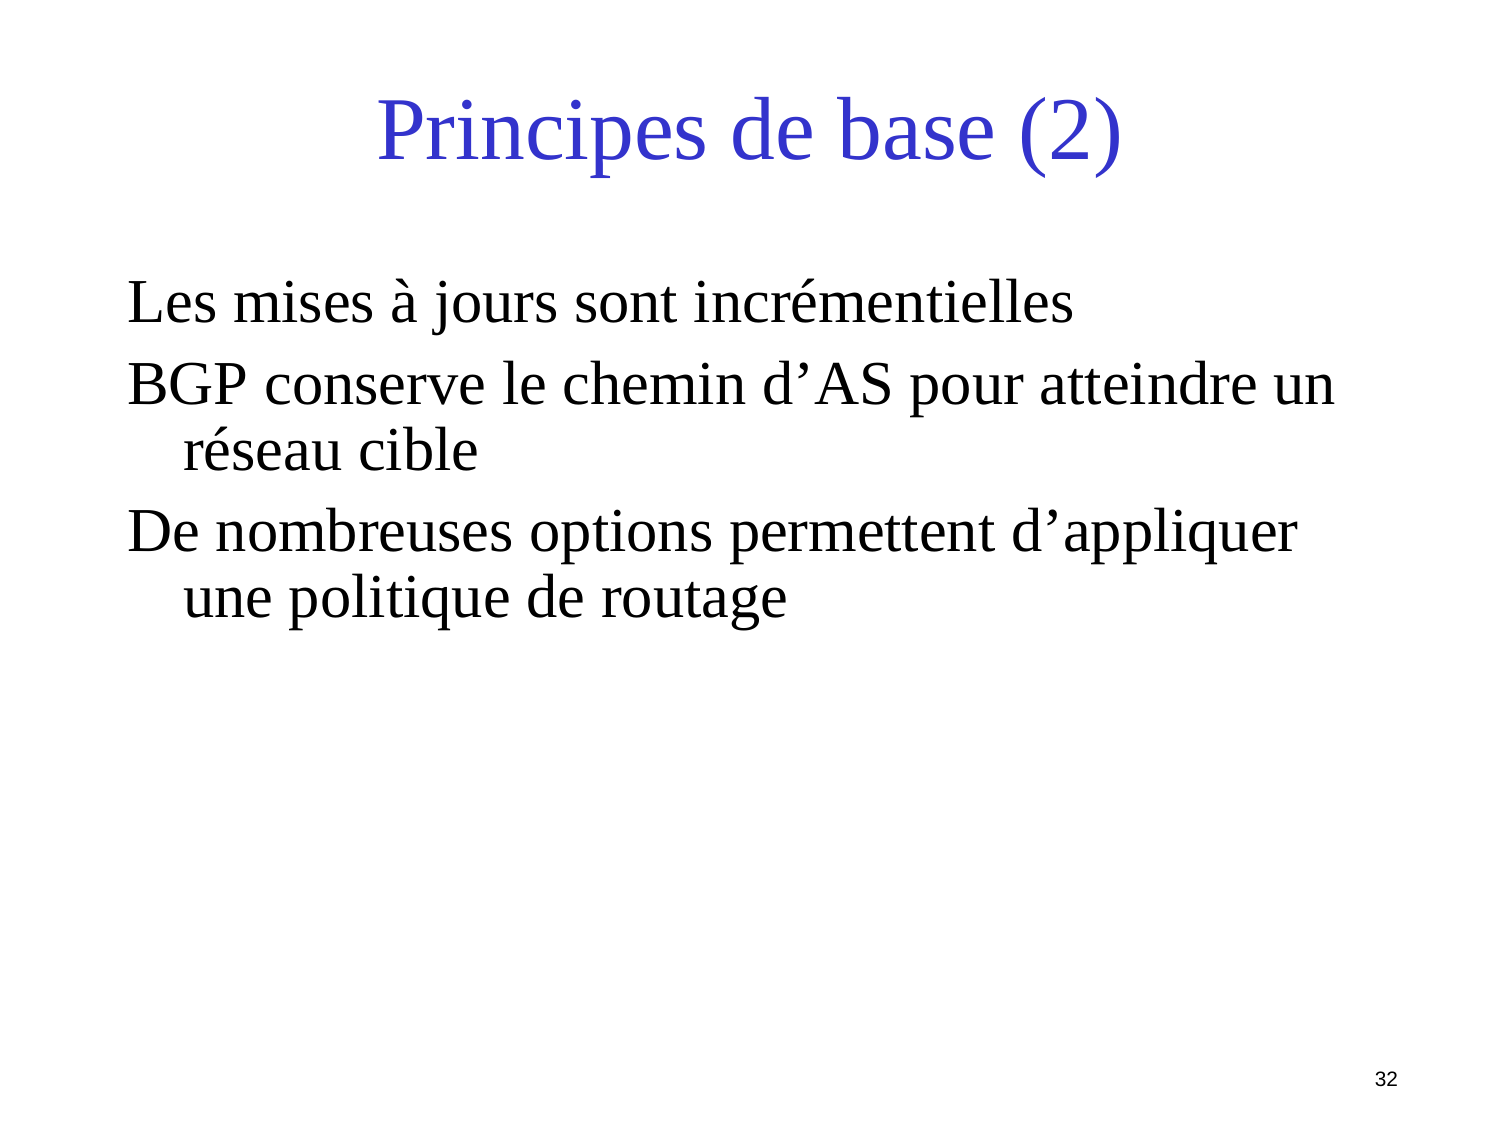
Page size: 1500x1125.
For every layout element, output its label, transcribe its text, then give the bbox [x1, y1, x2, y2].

list Les mises à jours sont incrémentielles BGP conserve le chemin d’AS pour atteindre un réseau cible De nombreuses options permettent d’appliquer une politique de routage [112, 262, 1413, 1026]
title Principes de base (2) [112, 37, 1388, 225]
